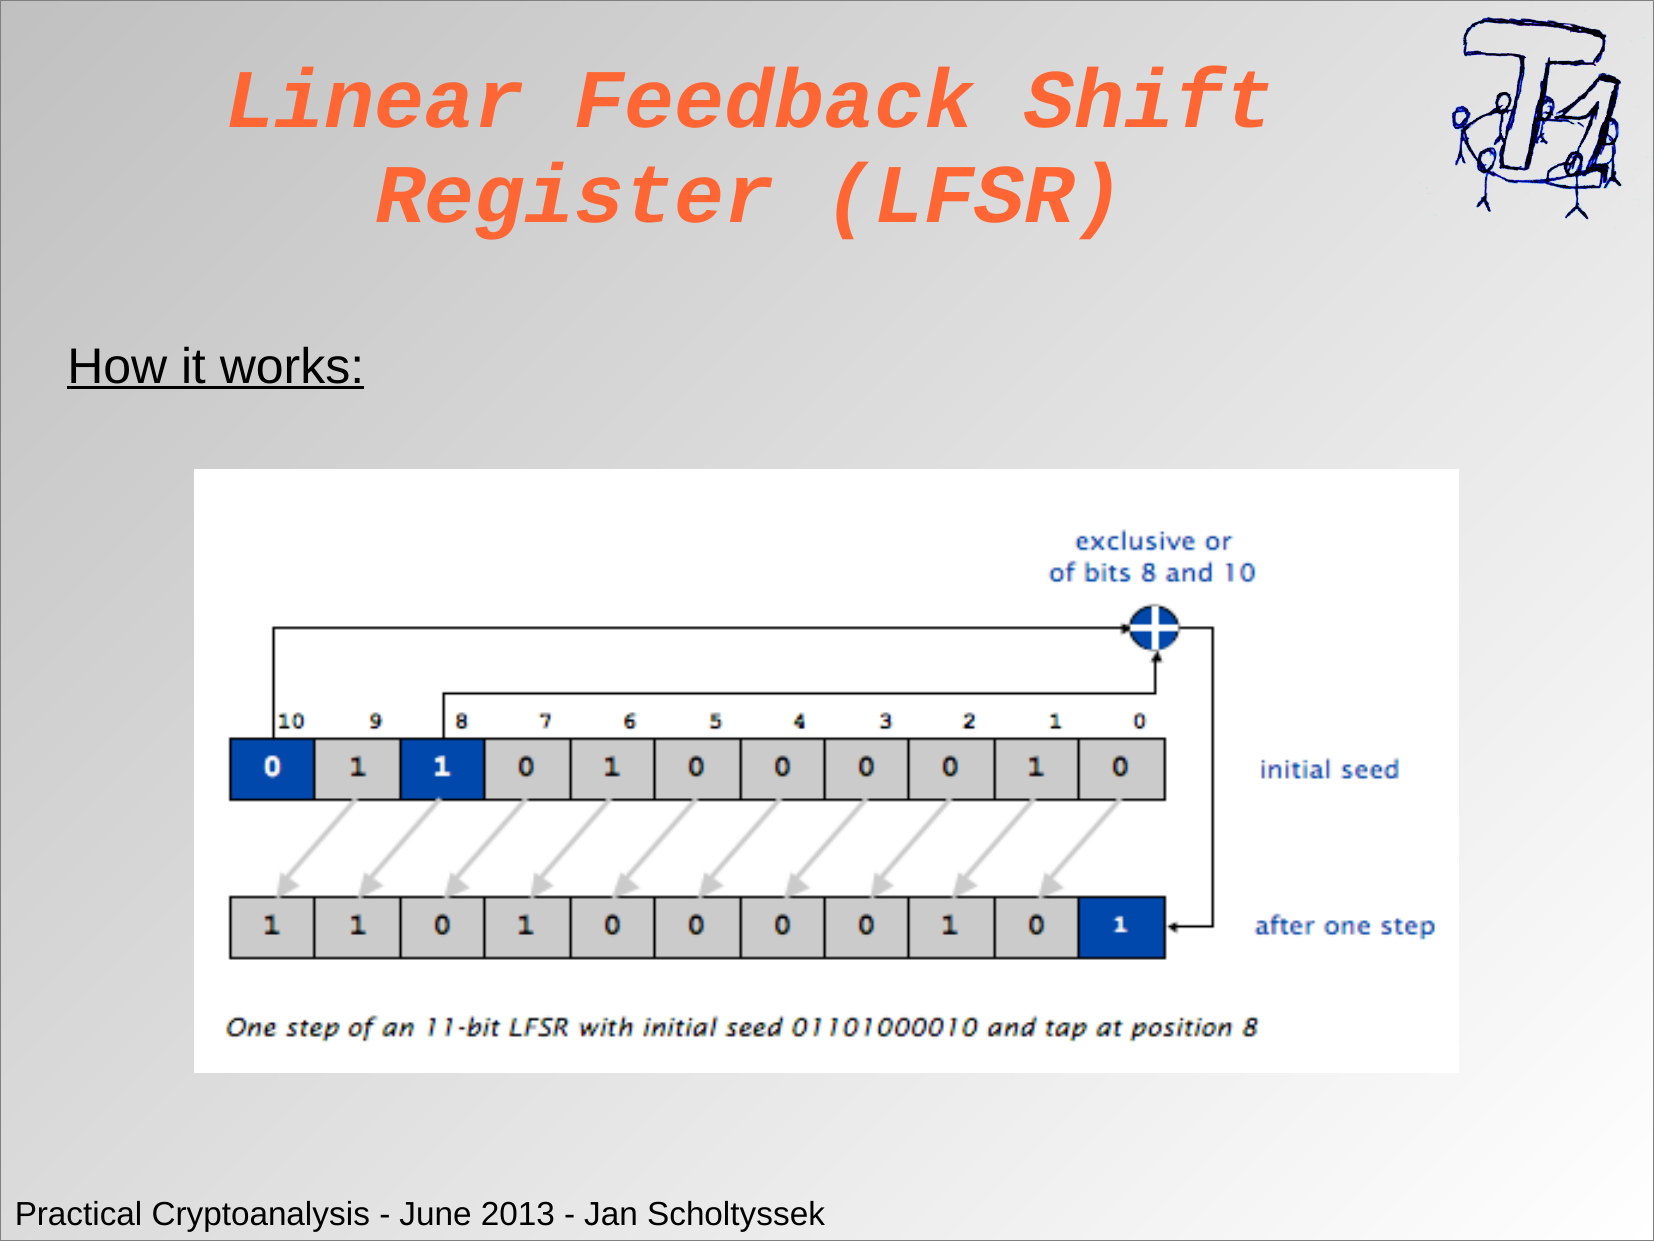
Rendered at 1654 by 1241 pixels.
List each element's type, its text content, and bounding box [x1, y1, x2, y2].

picture [1417, 0, 1654, 231]
title Linear Feedback Shift Register (LFSR) [82, 49, 1418, 257]
text_box Practical Cryptoanalysis - June 2013 - Jan Scholtyssek [0, 1188, 842, 1241]
text_box [0, 0, 1654, 1241]
picture [194, 469, 1459, 1073]
text_box How it works: [52, 330, 380, 402]
